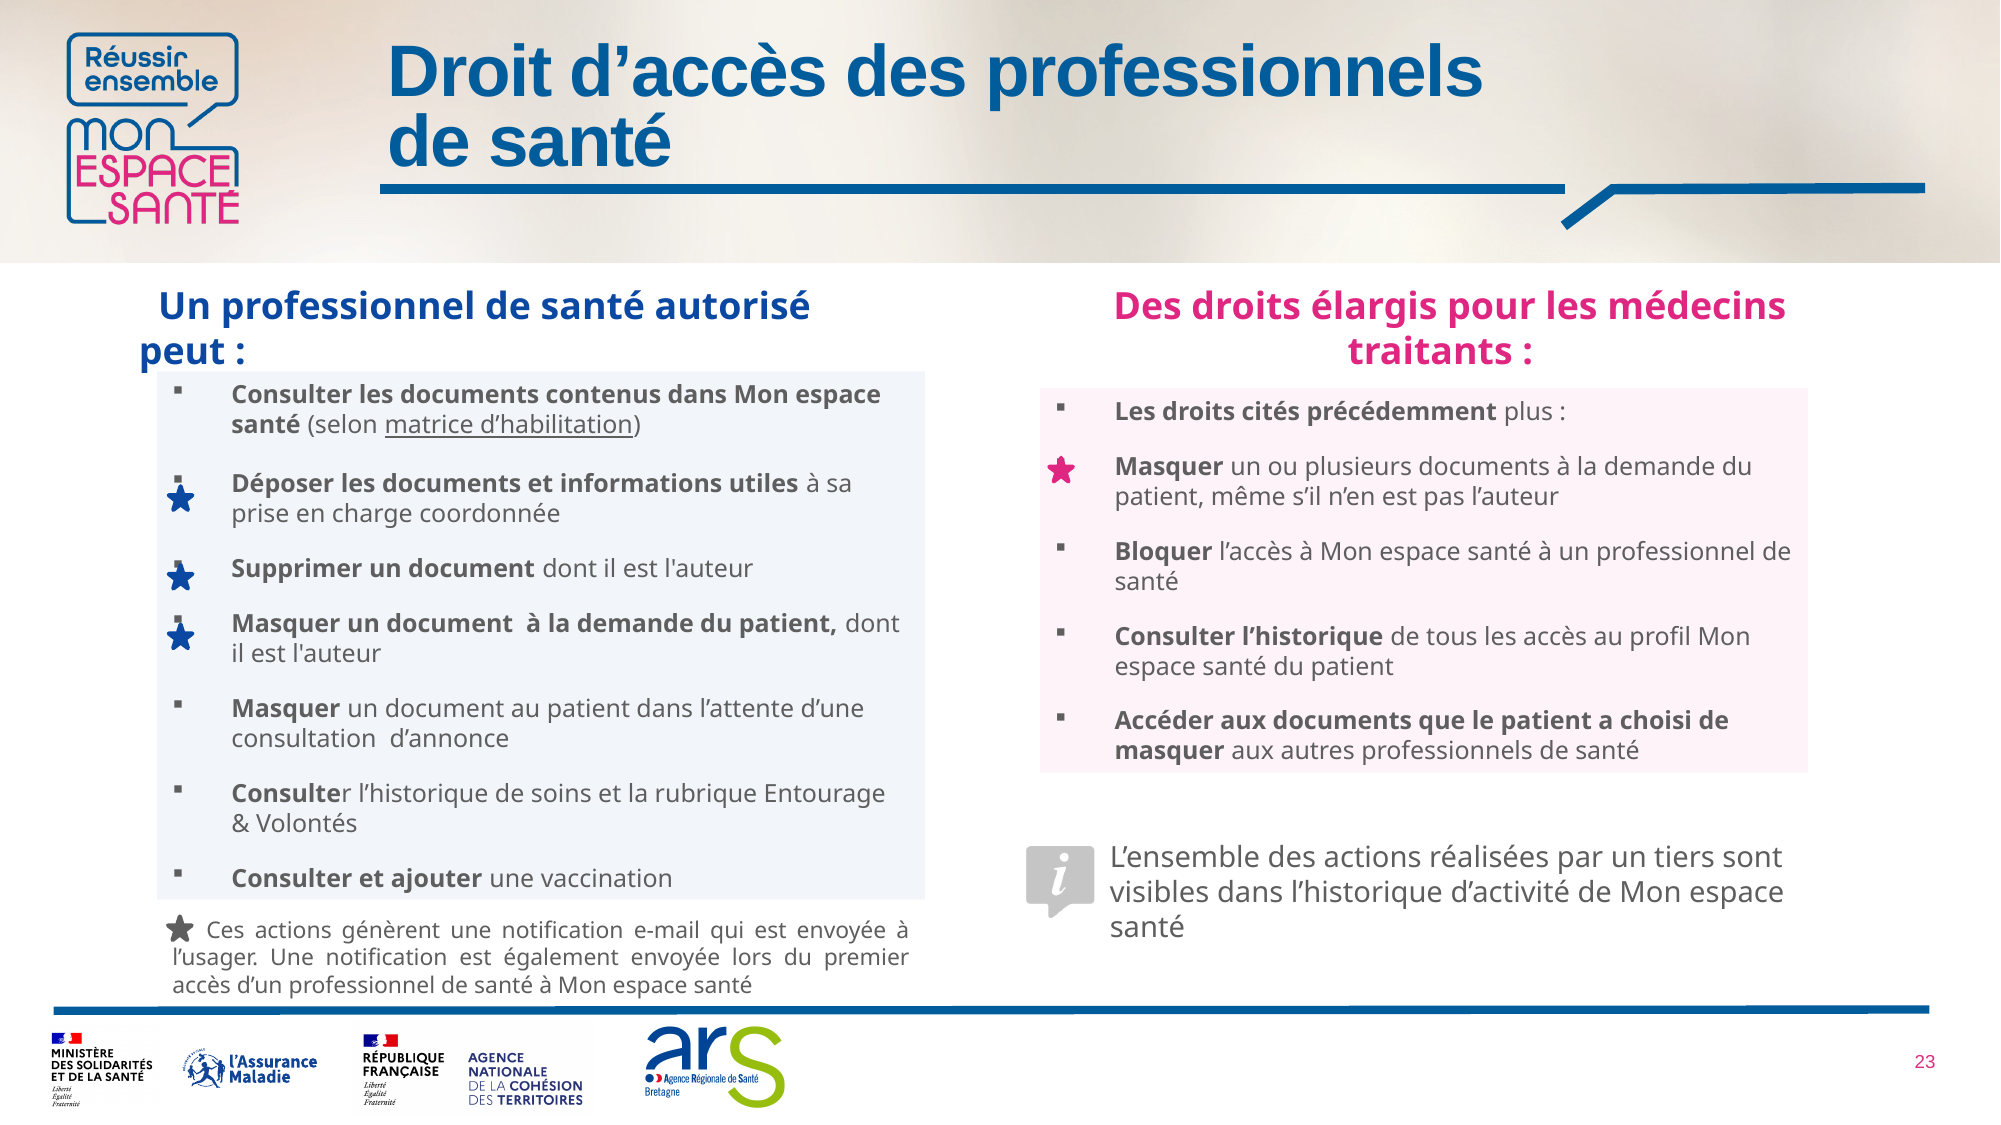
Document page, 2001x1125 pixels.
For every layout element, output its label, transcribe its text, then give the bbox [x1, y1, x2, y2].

title Droit d’accès des professionnels de santé [379, 2, 1526, 189]
text_box Ces actions génèrent une notification e-mail qui est envoyée à l’usager. Une notification est également envoyée lors du premier accès d’un professionnel de santé à Mon espace santé [157, 908, 925, 1006]
text_box [168, 564, 193, 589]
picture [1024, 846, 1095, 918]
text_box Un professionnel de santé autorisé peut : [123, 274, 919, 380]
text_box [168, 916, 192, 940]
picture [351, 1022, 594, 1117]
text_box [1049, 457, 1073, 482]
text_box [168, 624, 193, 649]
text_box L’ensemble des actions réalisées par un tiers sont visibles dans l’historique d’activité de Mon espace santé [1095, 831, 1863, 951]
picture [41, 1022, 163, 1117]
text_box Les droits cités précédemment plus : Masquer un ou plusieurs documents à la demande du patient, même s’il n’en est pas l’auteur Bloquer l’accès à Mon espace santé à un professionnel de santé Consulter l’historique de tous les accès au profil Mon espace santé du patient Accéder aux documents que le patient a choisi de masquer aux autres professionnels de santé [1040, 388, 1808, 773]
picture [645, 1026, 785, 1108]
text_box [168, 486, 193, 510]
text_box Des droits élargis pour les médecins traitants : [995, 274, 1886, 380]
picture [0, 0, 2000, 263]
text_box Consulter les documents contenus dans Mon espace santé (selon matrice d’habilitation) Déposer les documents et informations utiles à sa prise en charge coordonnée Supprimer un document dont il est l'auteur Masquer un document à la demande du patient, dont il est l'auteur Masquer un document au patient dans l’attente d’une consultation d’annonce Consulter l’historique de soins et la rubrique Entourage & Volontés Consulter et ajouter une vaccination [157, 371, 925, 900]
